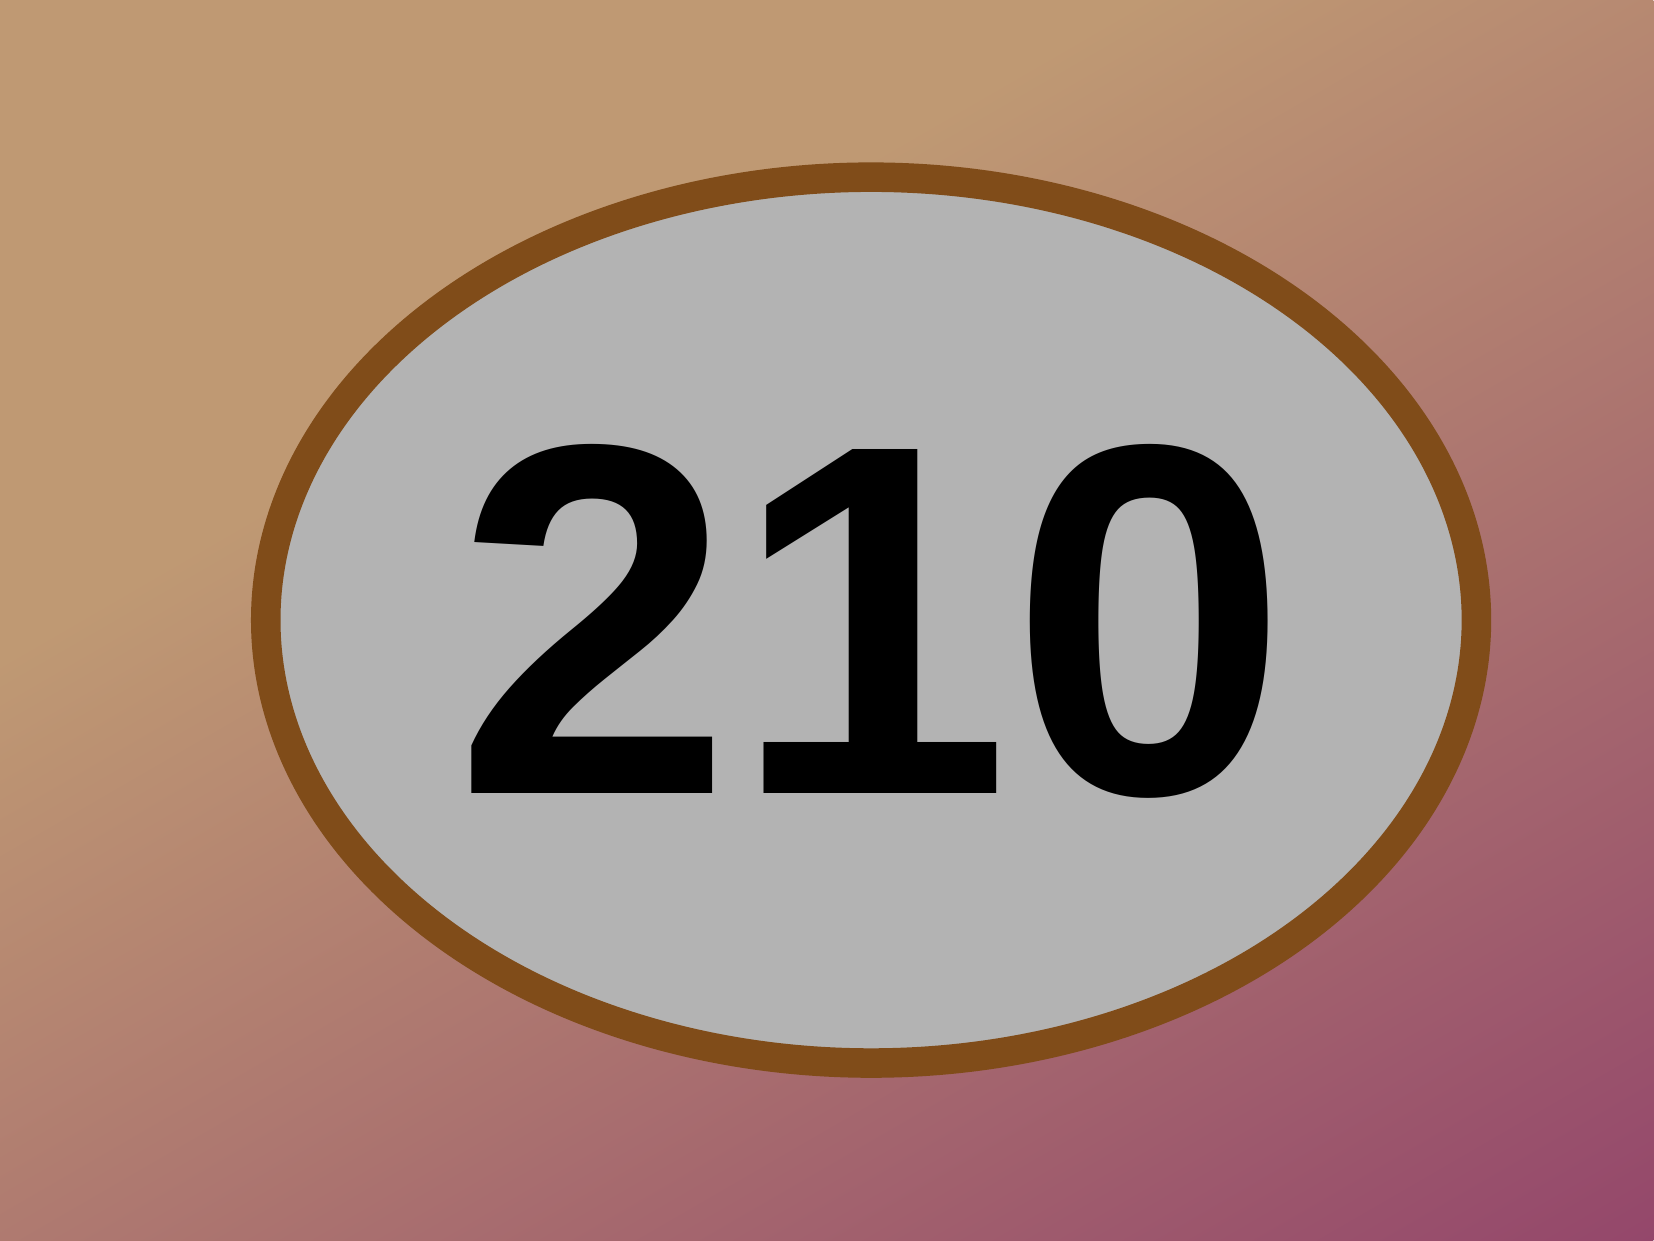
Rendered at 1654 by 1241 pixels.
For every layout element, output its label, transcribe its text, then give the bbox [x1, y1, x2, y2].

text_box 210 [265, 177, 1477, 1064]
